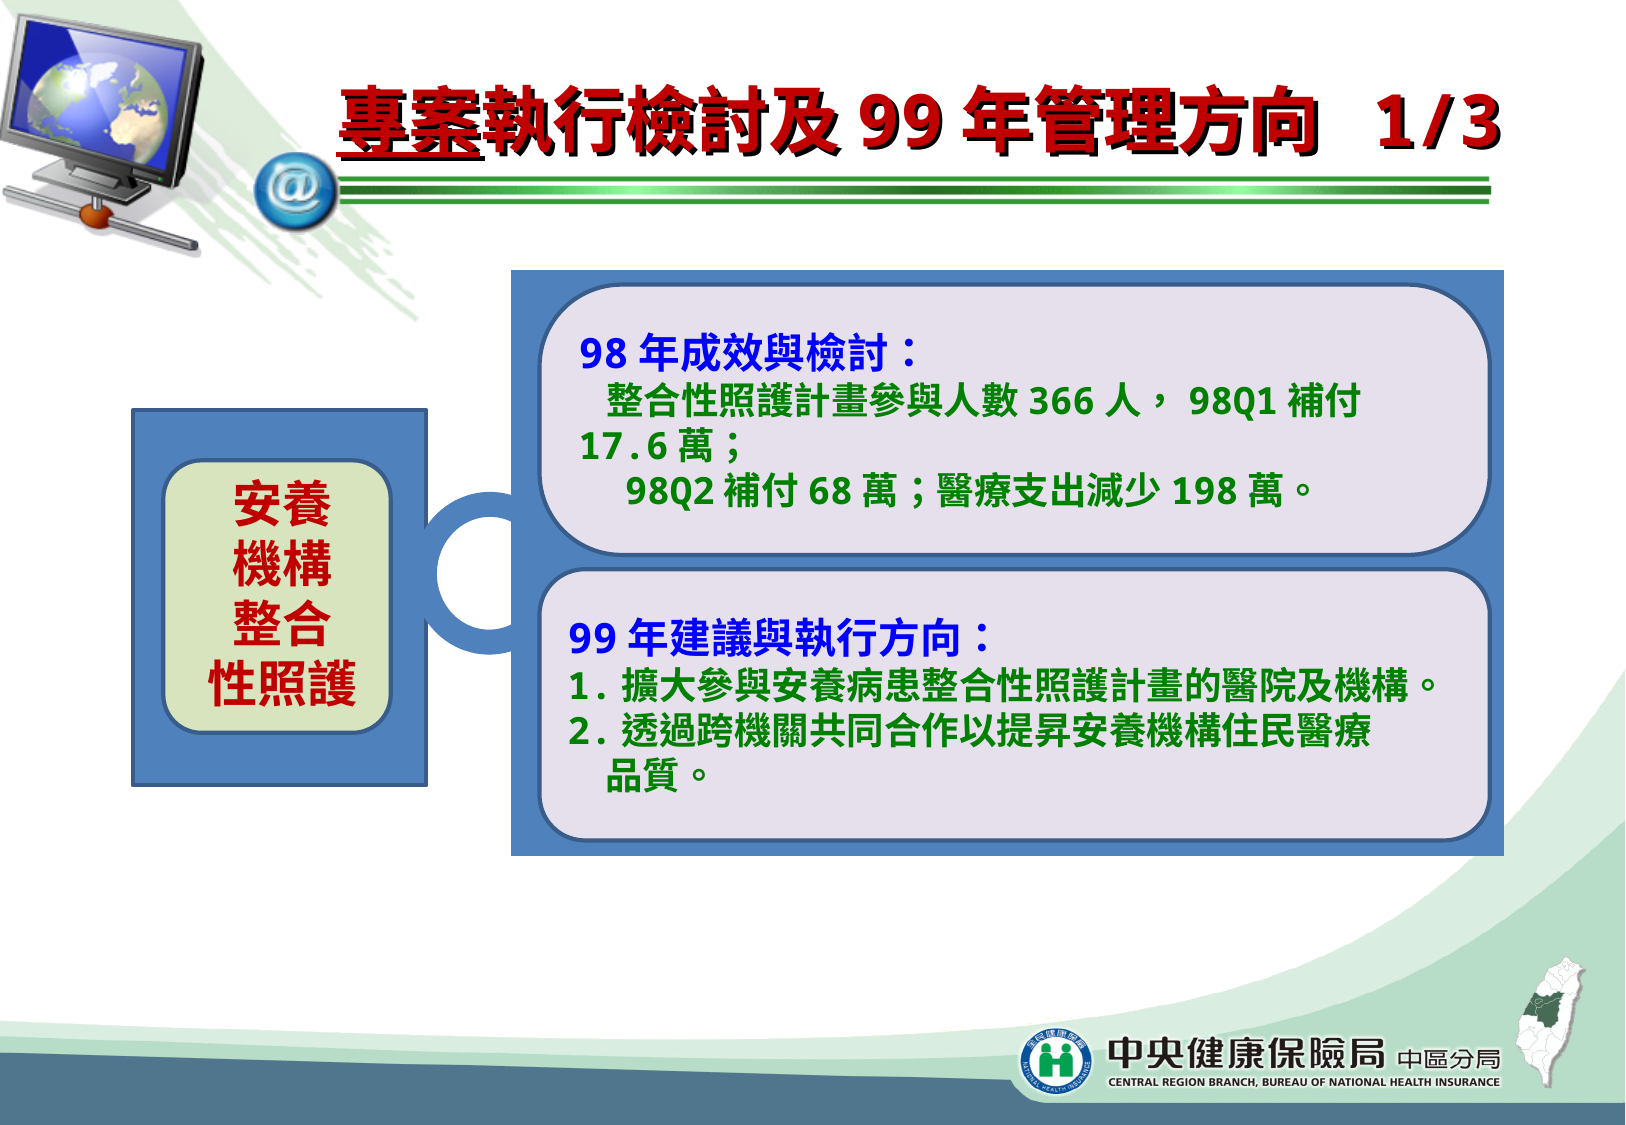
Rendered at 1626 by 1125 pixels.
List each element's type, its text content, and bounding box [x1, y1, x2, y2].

text_box 安養 機構 整合 性照護 [180, 465, 385, 720]
text_box [133, 270, 1504, 856]
text_box 專案執行檢討及99年管理方向 1/3 [321, 23, 1528, 211]
text_box 98年成效與檢討： 整合性照護計畫參與人數366人，98Q1補付17.6萬； 98Q2補付68萬；醫療支出減少198萬。 [539, 284, 1490, 555]
text_box 99年建議與執行方向： 1.擴大參與安養病患整合性照護計畫的醫院及機構。 2.透過跨機關共同合作以提昇安養機構住民醫療 品質。 [539, 569, 1490, 841]
